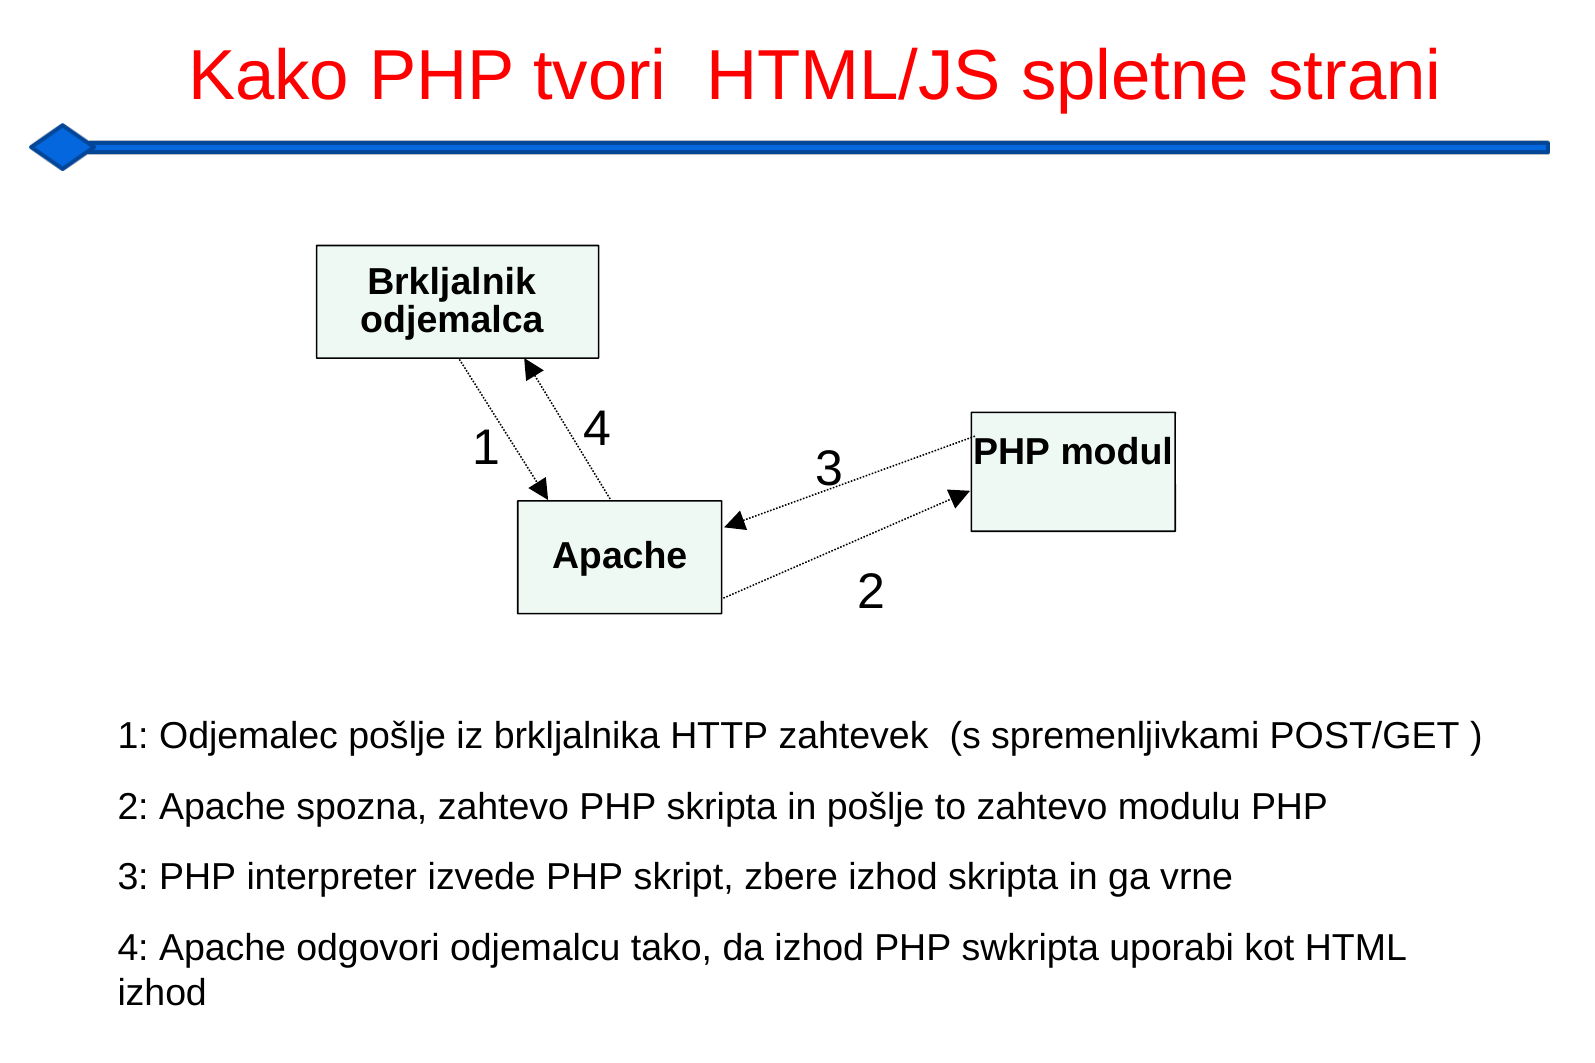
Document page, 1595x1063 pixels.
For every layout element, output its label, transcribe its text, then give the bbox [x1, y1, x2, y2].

picture [28, 122, 1551, 172]
text_box 2 [857, 558, 882, 619]
text_box 2 [865, 585, 882, 604]
text_box PHP modul [971, 434, 1176, 473]
text_box Apache [517, 538, 722, 577]
text_box [971, 412, 1176, 434]
text_box 3 [816, 485, 844, 496]
text_box 1 [472, 413, 504, 475]
text_box 3 [815, 434, 844, 493]
text_box Brkljalnik odjemalca [304, 264, 599, 340]
text_box [316, 340, 599, 359]
text_box [971, 473, 1176, 532]
text_box 1: Odjemalec pošlje iz brkljalnika HTTP zahtevek (s spremenljivkami POST/GET ) 2: Apache spozna, zahtevo PHP skripta in pošlje to zahtevo modulu PHP 3: PHP interpreter izvede PHP skript, zbere izhod skripta in ga vrne 4: Apache odgovori odjemalcu tako, da izhod PHP swkripta uporabi kot HTML izhod [117, 718, 1502, 1014]
text_box 4 [583, 395, 612, 456]
title Kako PHP tvori HTML/JS spletne strani [35, 0, 1595, 151]
text_box [316, 245, 599, 264]
text_box [517, 577, 722, 614]
text_box [517, 500, 722, 538]
